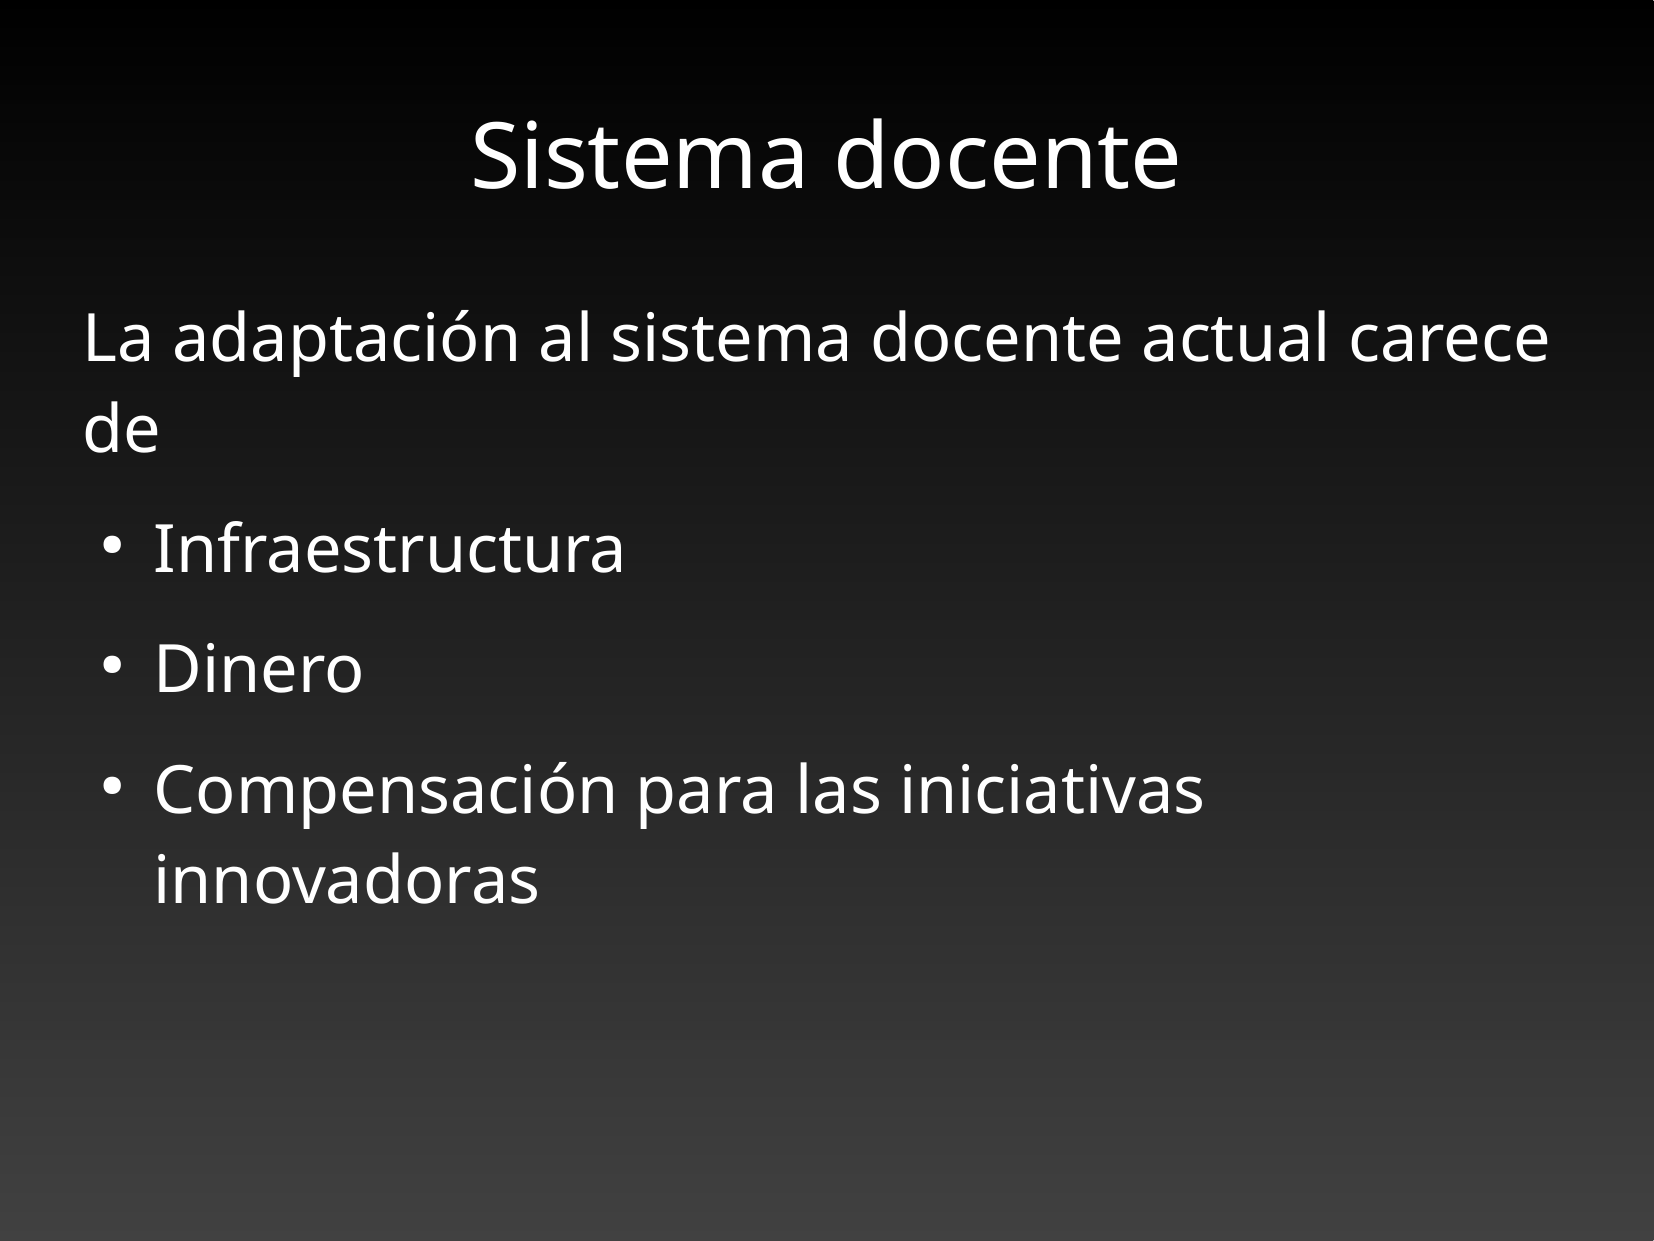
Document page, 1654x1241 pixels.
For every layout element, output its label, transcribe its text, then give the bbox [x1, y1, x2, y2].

list La adaptación al sistema docente actual carece de Infraestructura Dinero Compensación para las iniciativas innovadoras [82, 290, 1571, 1109]
title Sistema docente [82, 49, 1571, 257]
